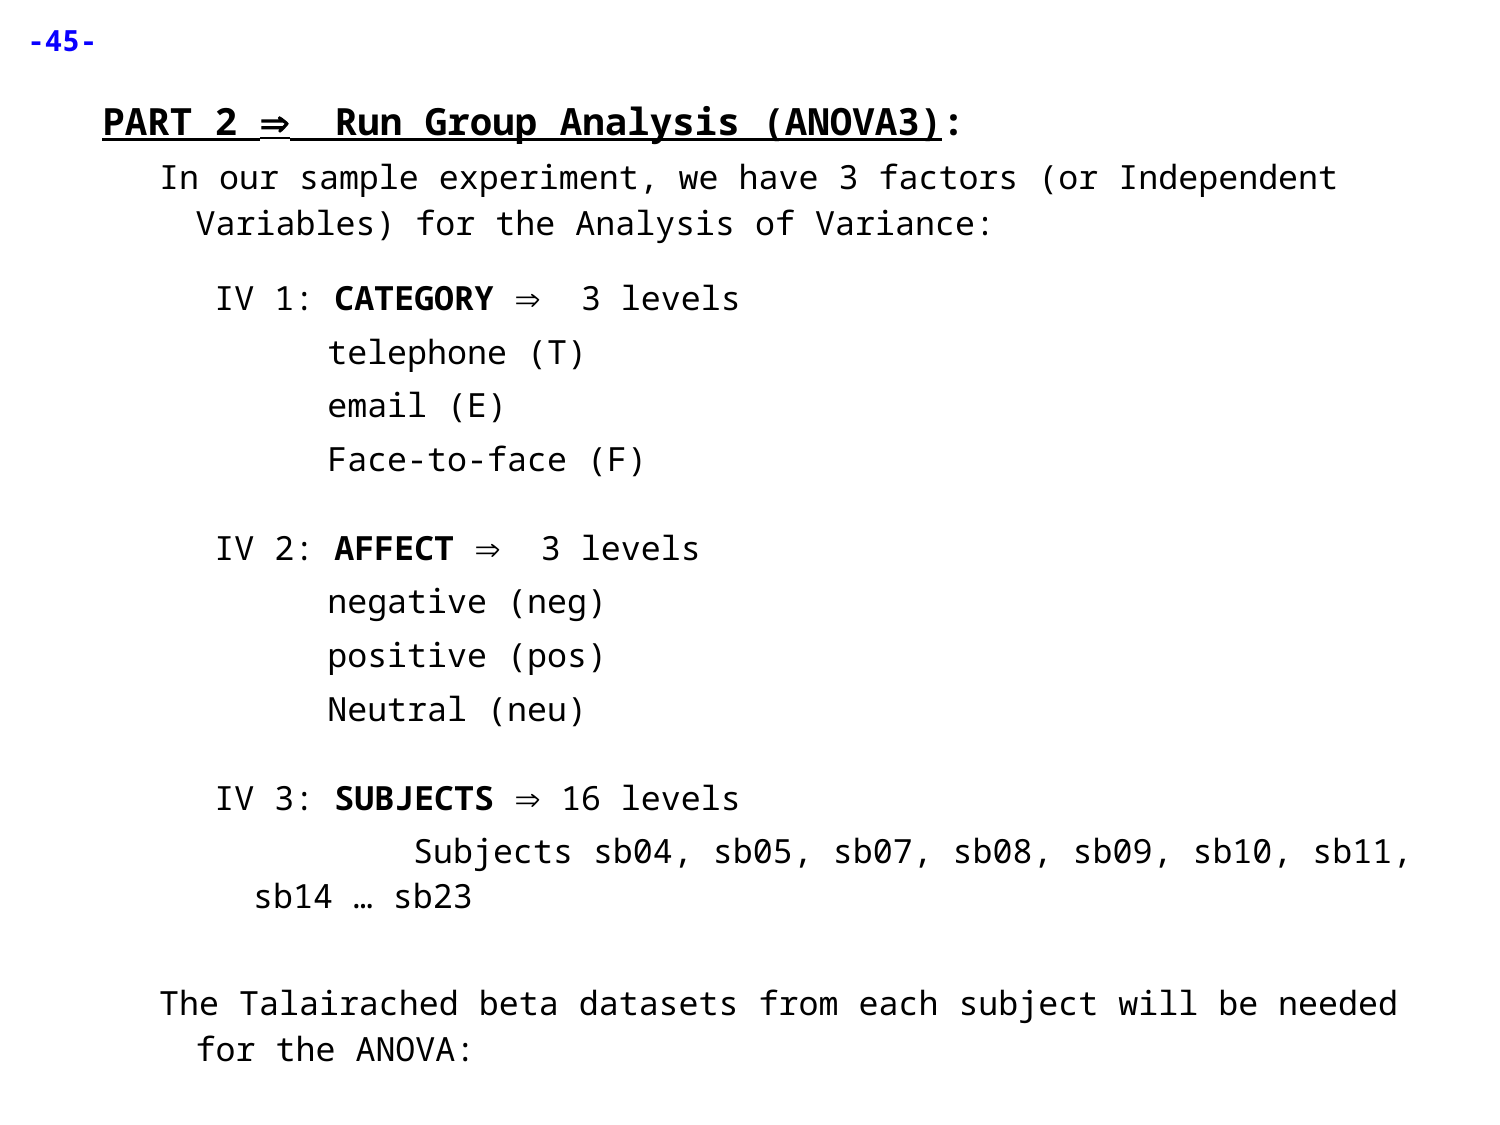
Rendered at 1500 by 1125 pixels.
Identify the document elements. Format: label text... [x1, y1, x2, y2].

list PART 2  Run Group Analysis (ANOVA3): In our sample experiment, we have 3 factors (or Independent Variables) for the Analysis of Variance: IV 1: CATEGORY  3 levels telephone (T) email (E) Face-to-face (F) IV 2: AFFECT  3 levels negative (neg) positive (pos) Neutral (neu) IV 3: SUBJECTS  16 levels Subjects sb04, sb05, sb07, sb08, sb09, sb10, sb11, sb14 … sb23 The Talairached beta datasets from each subject will be needed for the ANOVA: stats.sb04.betas+tlrc … stats.sb23.betas+tlrc [87, 87, 1450, 1088]
